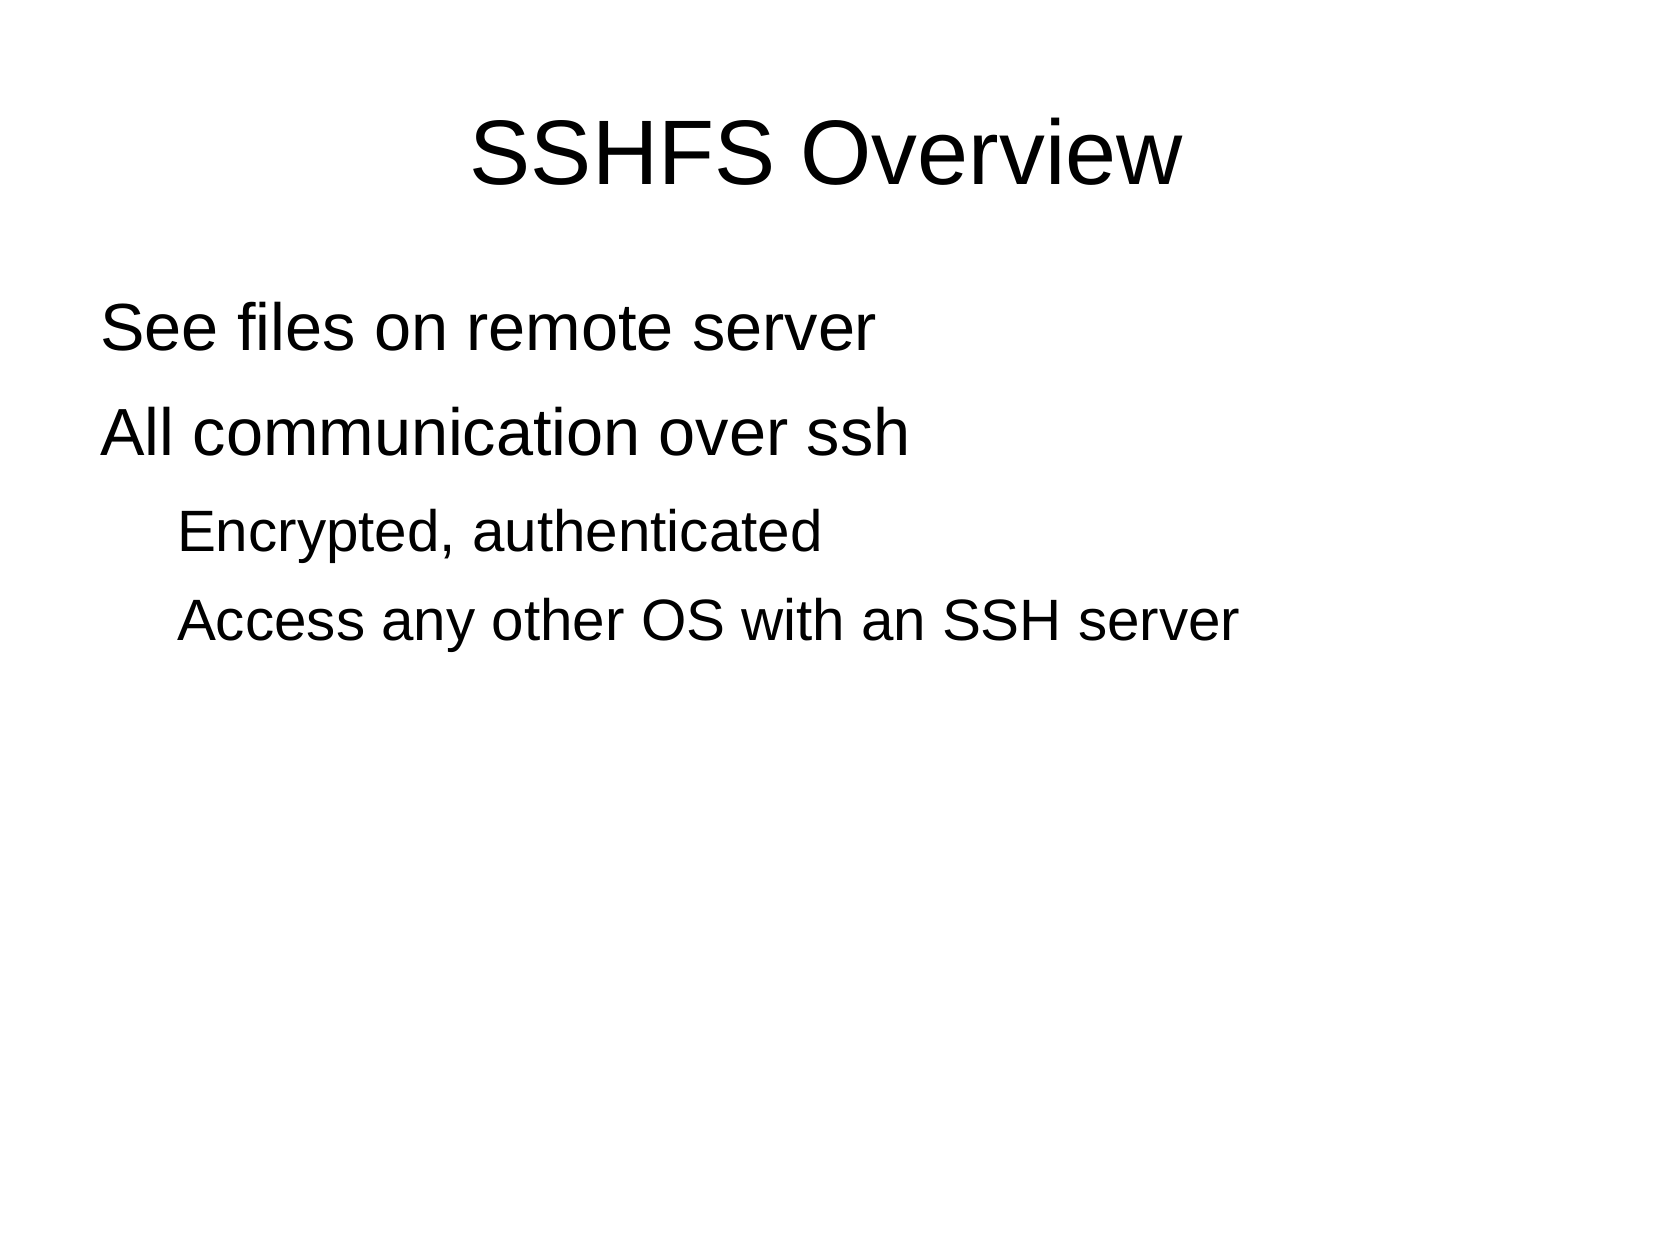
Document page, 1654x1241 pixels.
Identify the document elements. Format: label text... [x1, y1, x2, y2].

list See files on remote server All communication over ssh Encrypted, authenticated Access any other OS with an SSH server [82, 290, 1571, 1094]
title SSHFS Overview [82, 56, 1571, 250]
